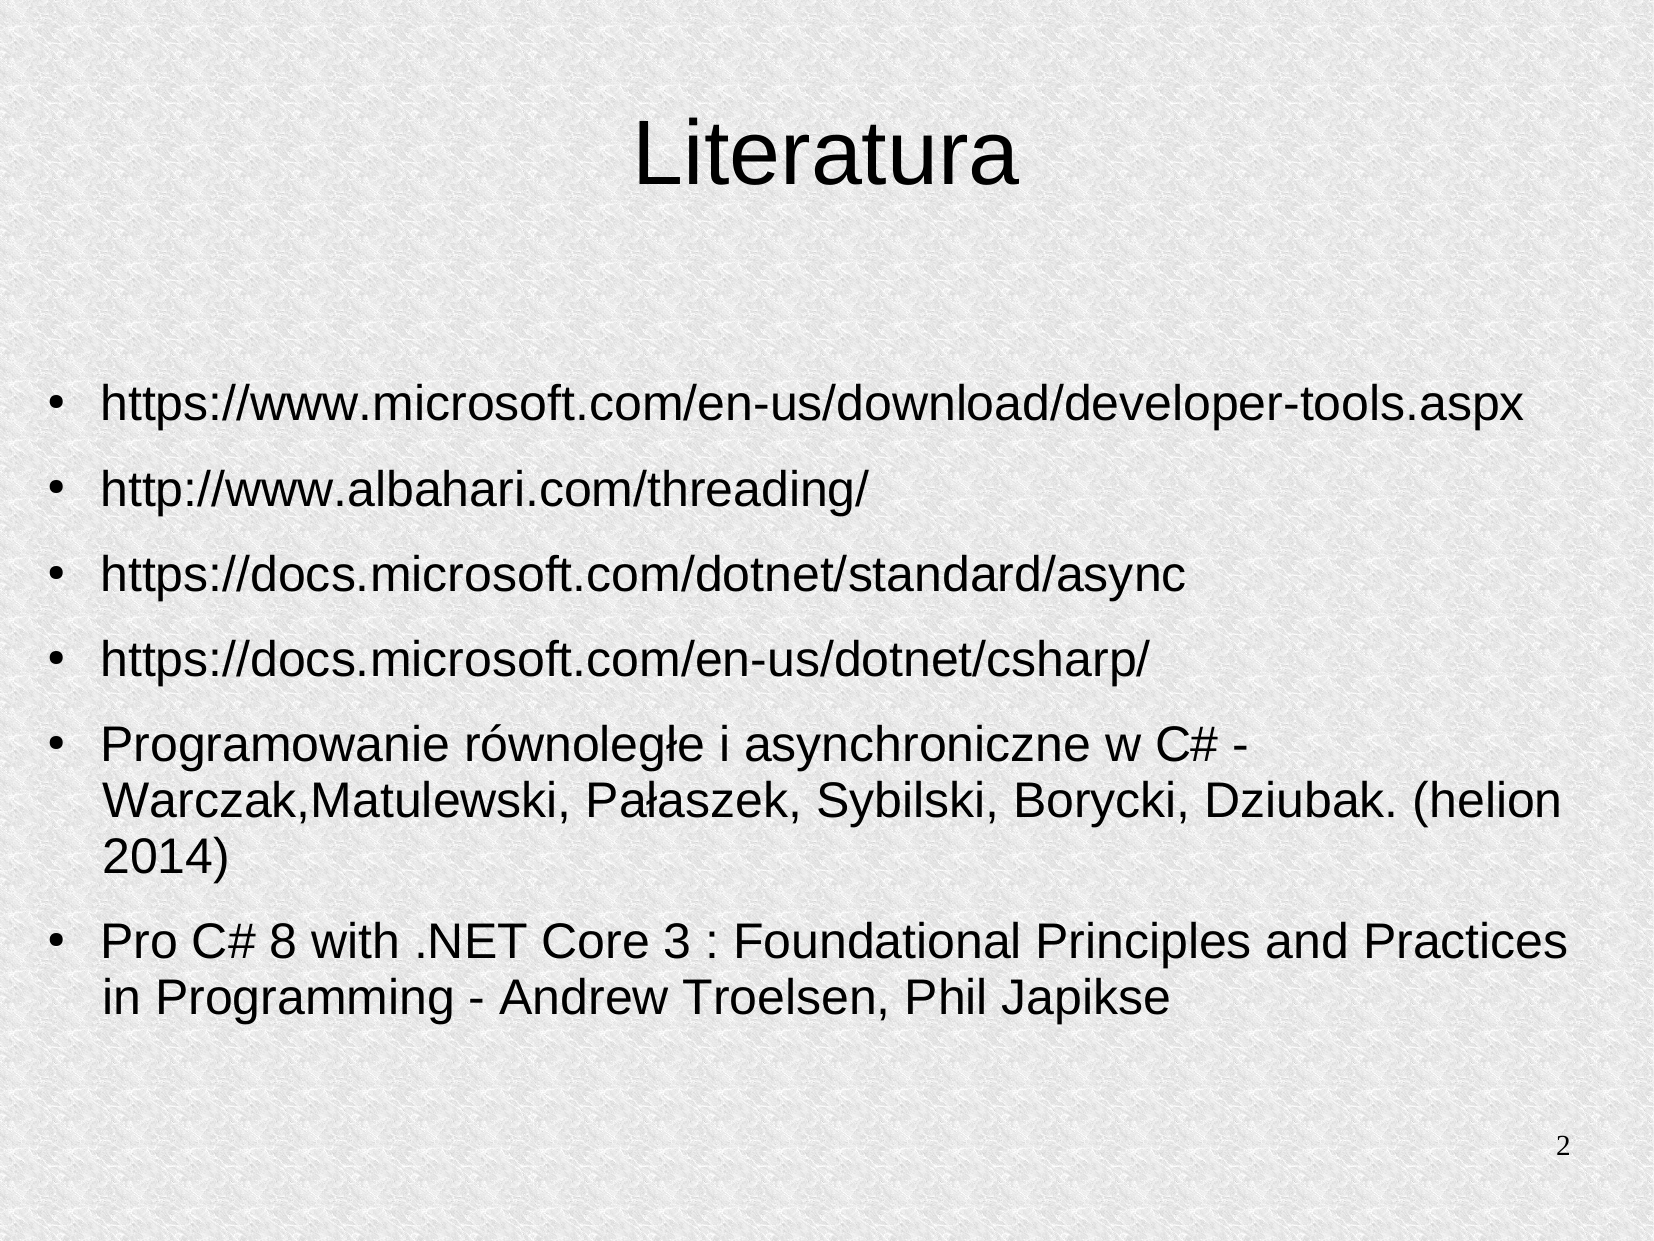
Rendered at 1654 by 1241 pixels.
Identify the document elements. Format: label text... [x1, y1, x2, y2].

list https://www.microsoft.com/en-us/download/developer-tools.aspx http://www.albahari.com/threading/ https://docs.microsoft.com/dotnet/standard/async https://docs.microsoft.com/en-us/dotnet/csharp/ Programowanie równoległe i asynchroniczne w C# - Warczak,Matulewski, Pałaszek, Sybilski, Borycki, Dziubak. (helion 2014) Pro C# 8 with .NET Core 3 : Foundational Principles and Practices in Programming - Andrew Troelsen, Phil Japikse [29, 290, 1571, 1111]
title Literatura [82, 49, 1571, 257]
picture [0, 0, 1654, 1241]
